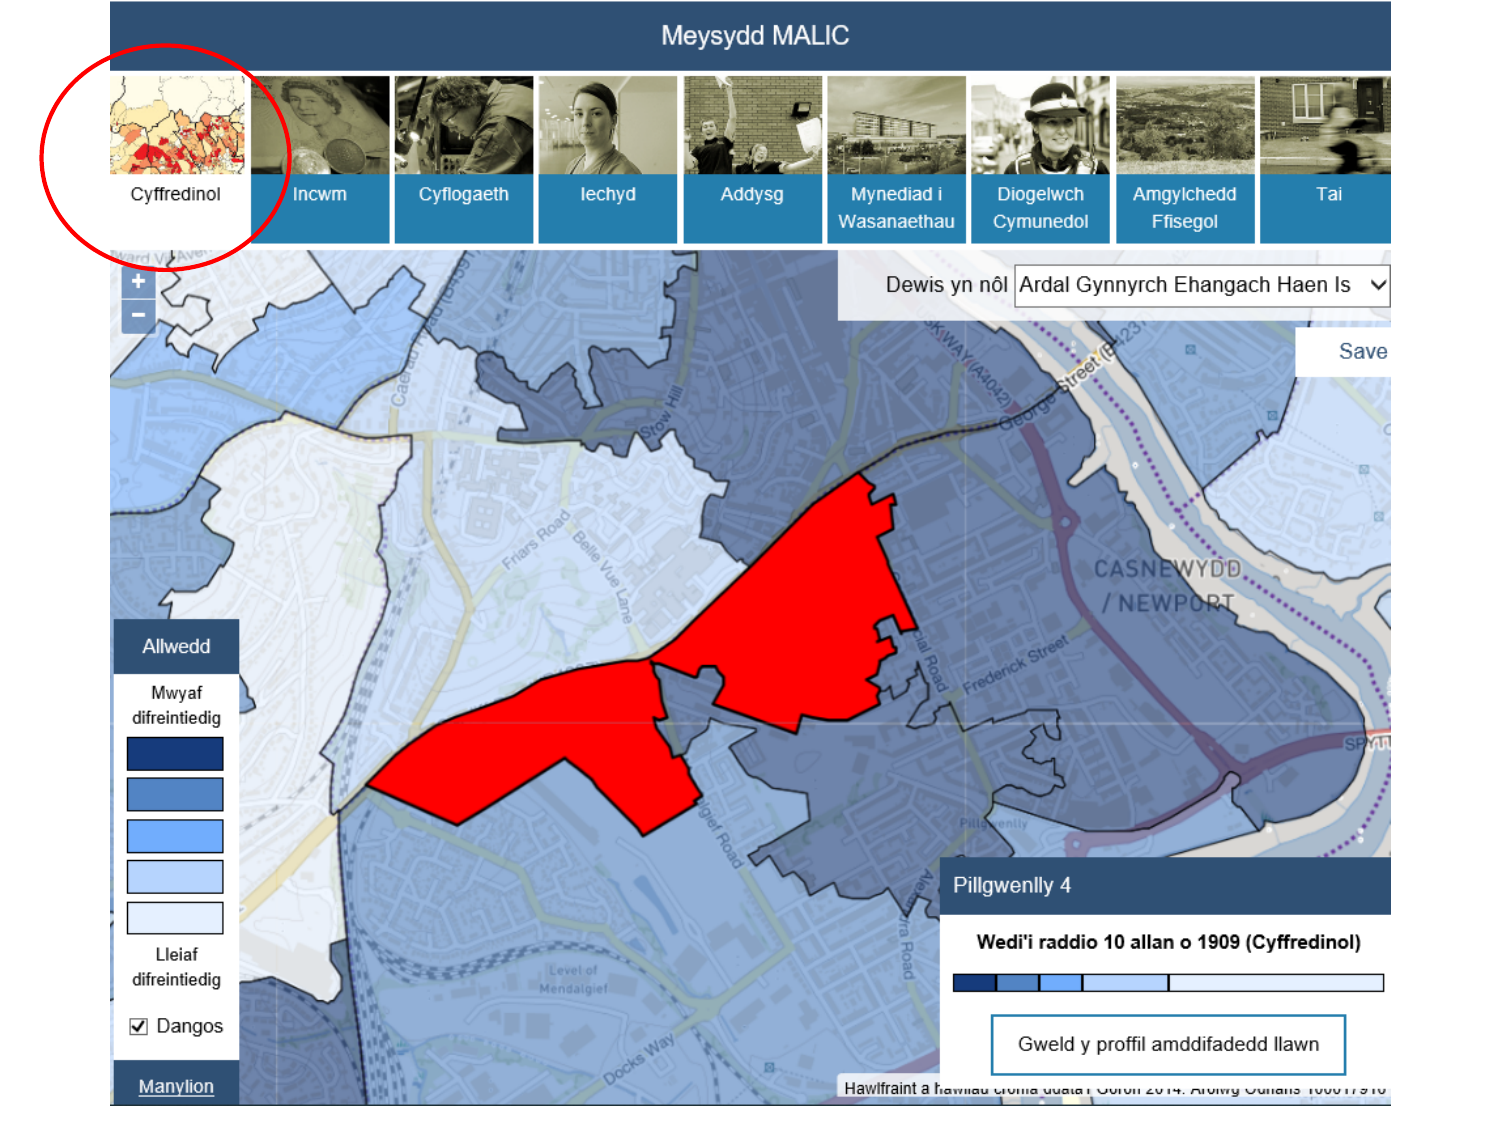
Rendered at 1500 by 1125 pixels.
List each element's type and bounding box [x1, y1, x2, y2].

picture [110, 48, 287, 267]
picture [110, 0, 1391, 1106]
